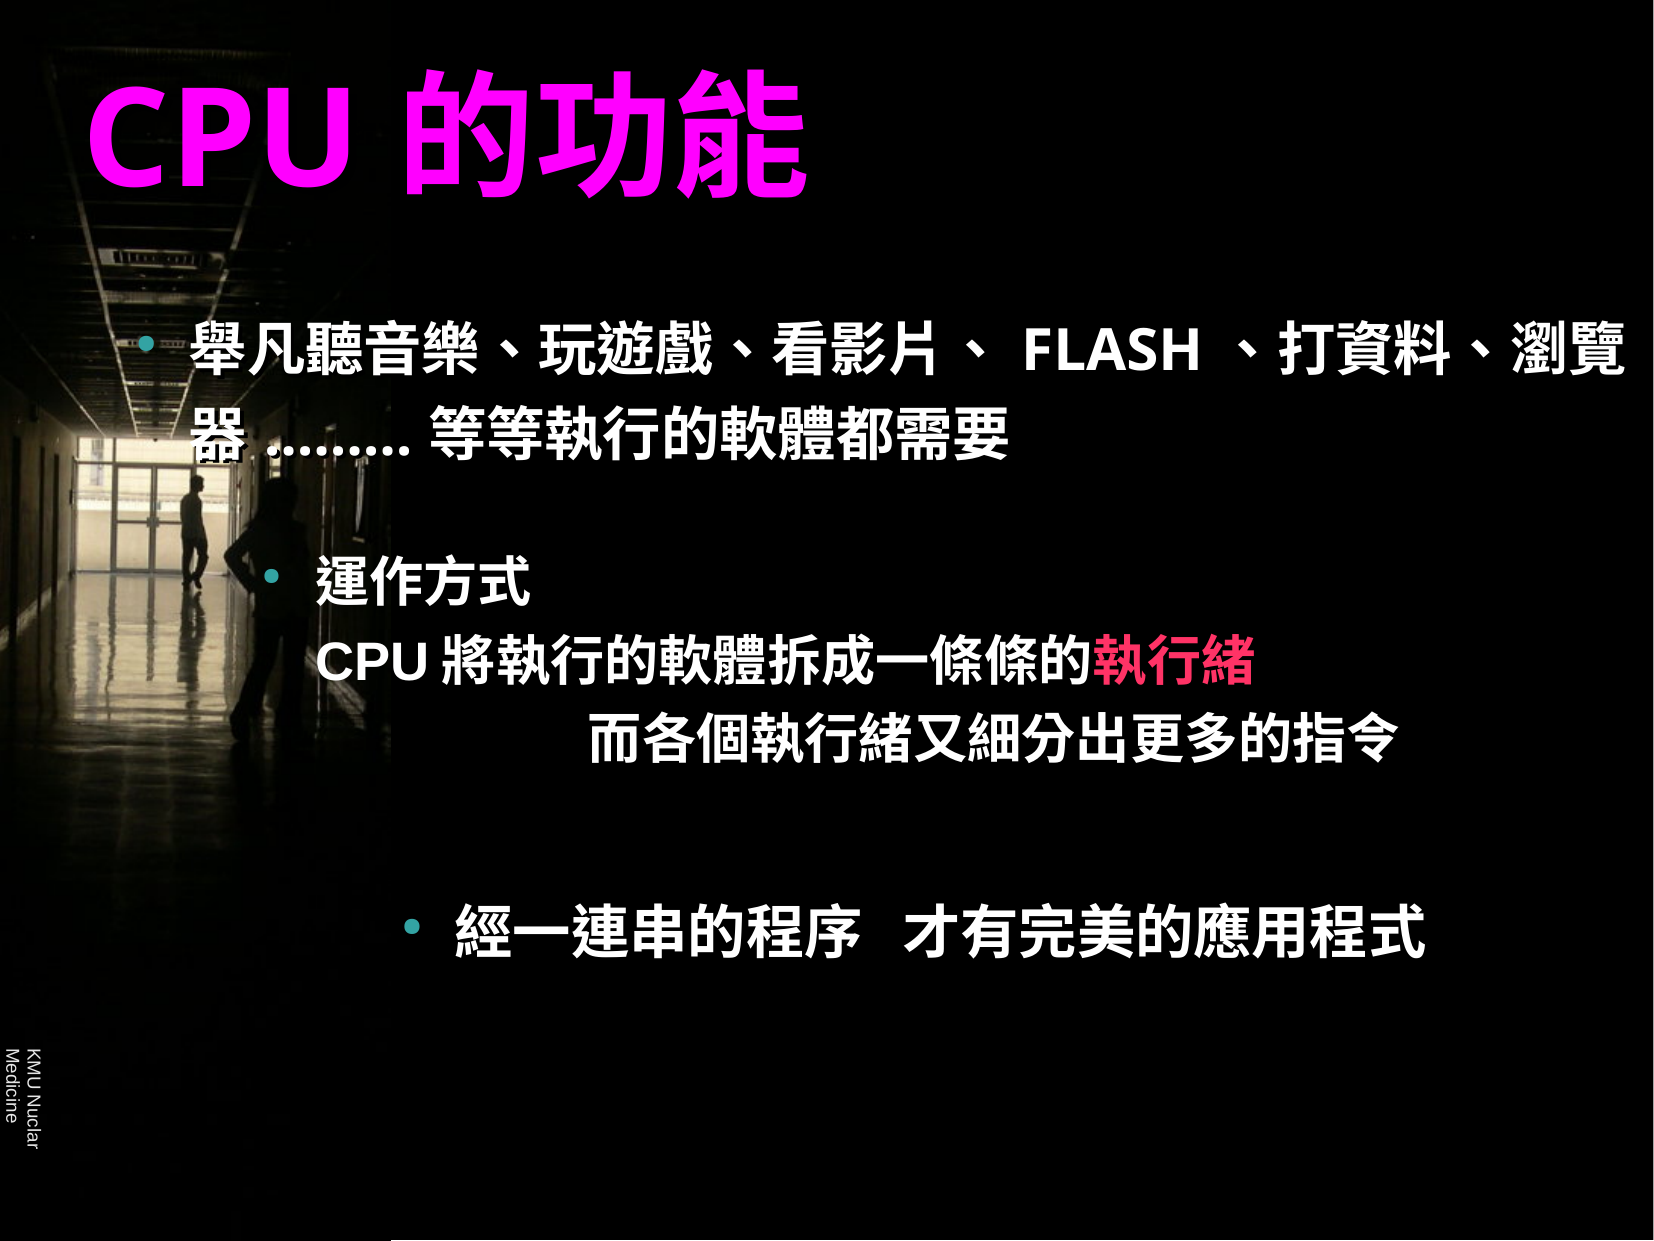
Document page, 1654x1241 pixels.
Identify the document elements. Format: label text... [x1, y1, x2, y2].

text_box 舉凡聽音樂、玩遊戲、看影片、FLASH、打資料、瀏覽器.........等等執行的軟體都需要 [118, 303, 1644, 443]
list 經一連串的程序 才有完美的應用程式 [383, 885, 1536, 1052]
text_box 運作方式 CPU將執行的軟體拆成一條條的執行緒 而各個執行緒又細分出更多的指令 [229, 531, 1654, 782]
picture [0, 0, 391, 1241]
title CPU的功能 [82, 29, 1270, 224]
